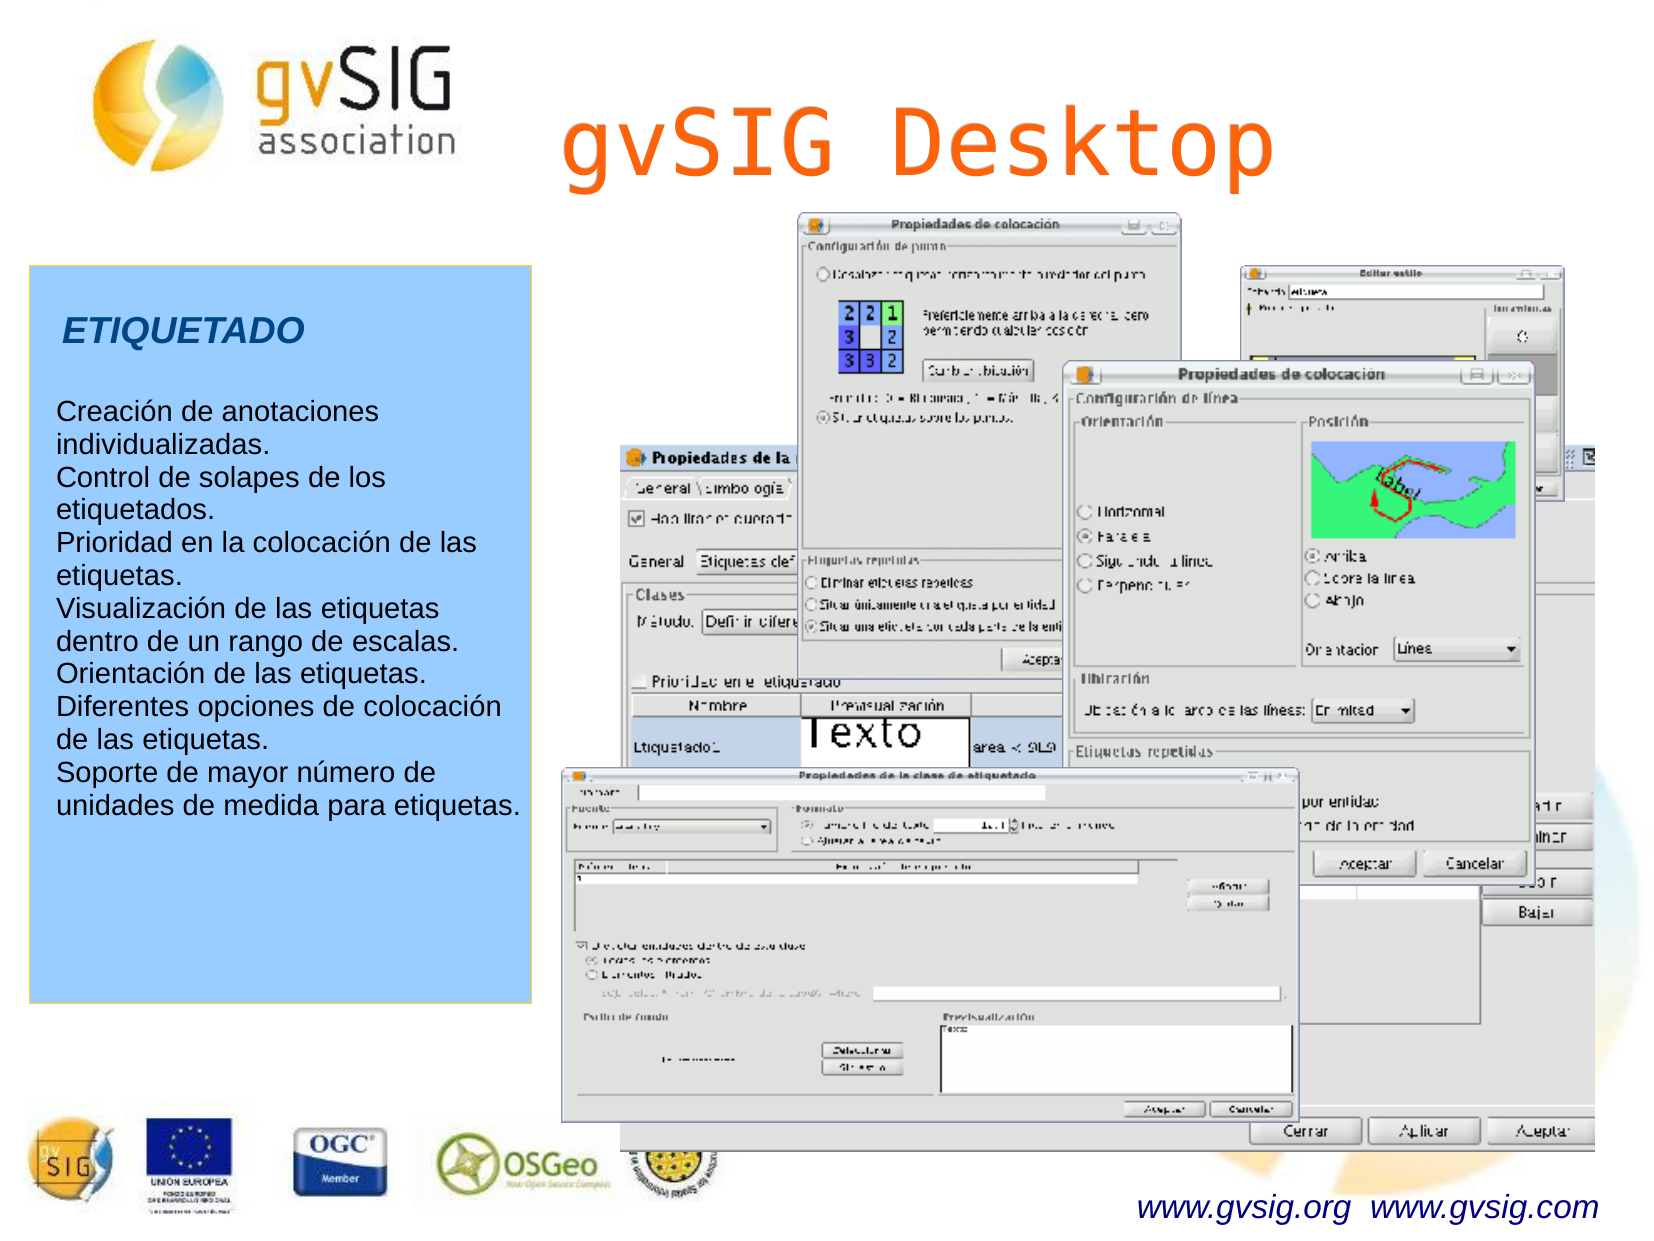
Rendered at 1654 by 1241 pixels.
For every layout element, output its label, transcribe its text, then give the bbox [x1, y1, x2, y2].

picture [1424, 1205, 1431, 1217]
text_box ETIQUETADO [47, 302, 551, 367]
picture [1557, 1202, 1567, 1216]
picture [1453, 1202, 1463, 1216]
text_box Creación de anotaciones individualizadas. Control de solapes de los etiquetados. Prioridad en la colocación de las etiquetas. Visualización de las etiquetas dentro de un rango de escalas. Orientación de las etiquetas. Diferentes opciones de colocación de las etiquetas. Soporte de mayor número de unidades de medida para etiquetas. [41, 387, 544, 1034]
picture [1191, 1205, 1198, 1217]
text_box [29, 265, 532, 1004]
picture [1585, 1202, 1594, 1217]
picture [1220, 1202, 1230, 1216]
picture [1143, 1205, 1150, 1217]
picture [1512, 1202, 1522, 1216]
picture [1154, 1201, 1163, 1217]
picture [1178, 1201, 1187, 1217]
picture [1575, 1202, 1584, 1217]
picture [1377, 1205, 1384, 1217]
picture [1279, 1202, 1289, 1216]
picture [1388, 1203, 1396, 1217]
picture [1336, 1202, 1346, 1216]
picture [0, 0, 1653, 1217]
picture [1307, 1202, 1317, 1216]
text_box gvSIG Desktop [213, 82, 1625, 205]
picture [1411, 1201, 1420, 1217]
picture [1167, 1205, 1174, 1217]
picture [1400, 1205, 1407, 1217]
